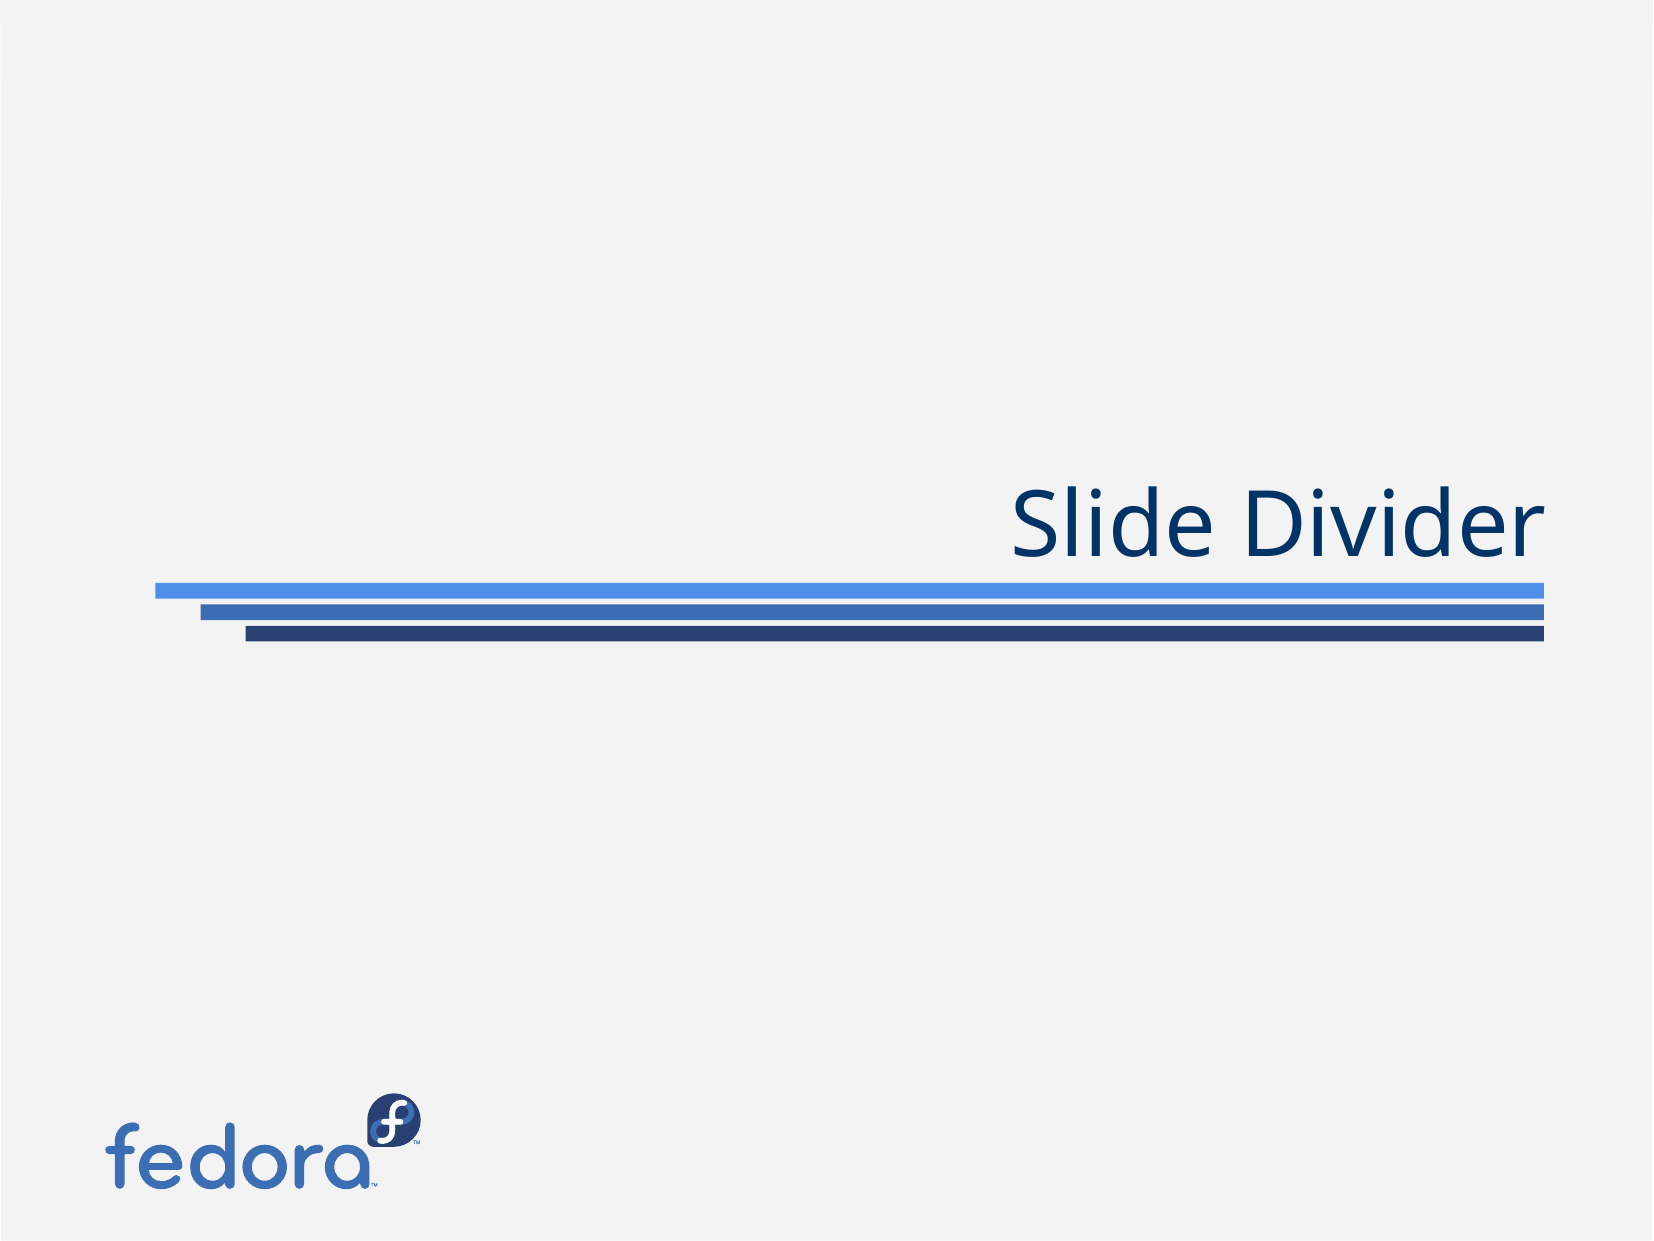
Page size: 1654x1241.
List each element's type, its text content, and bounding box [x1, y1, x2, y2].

title Slide Divider [60, 416, 1548, 625]
picture [60, 1048, 466, 1235]
